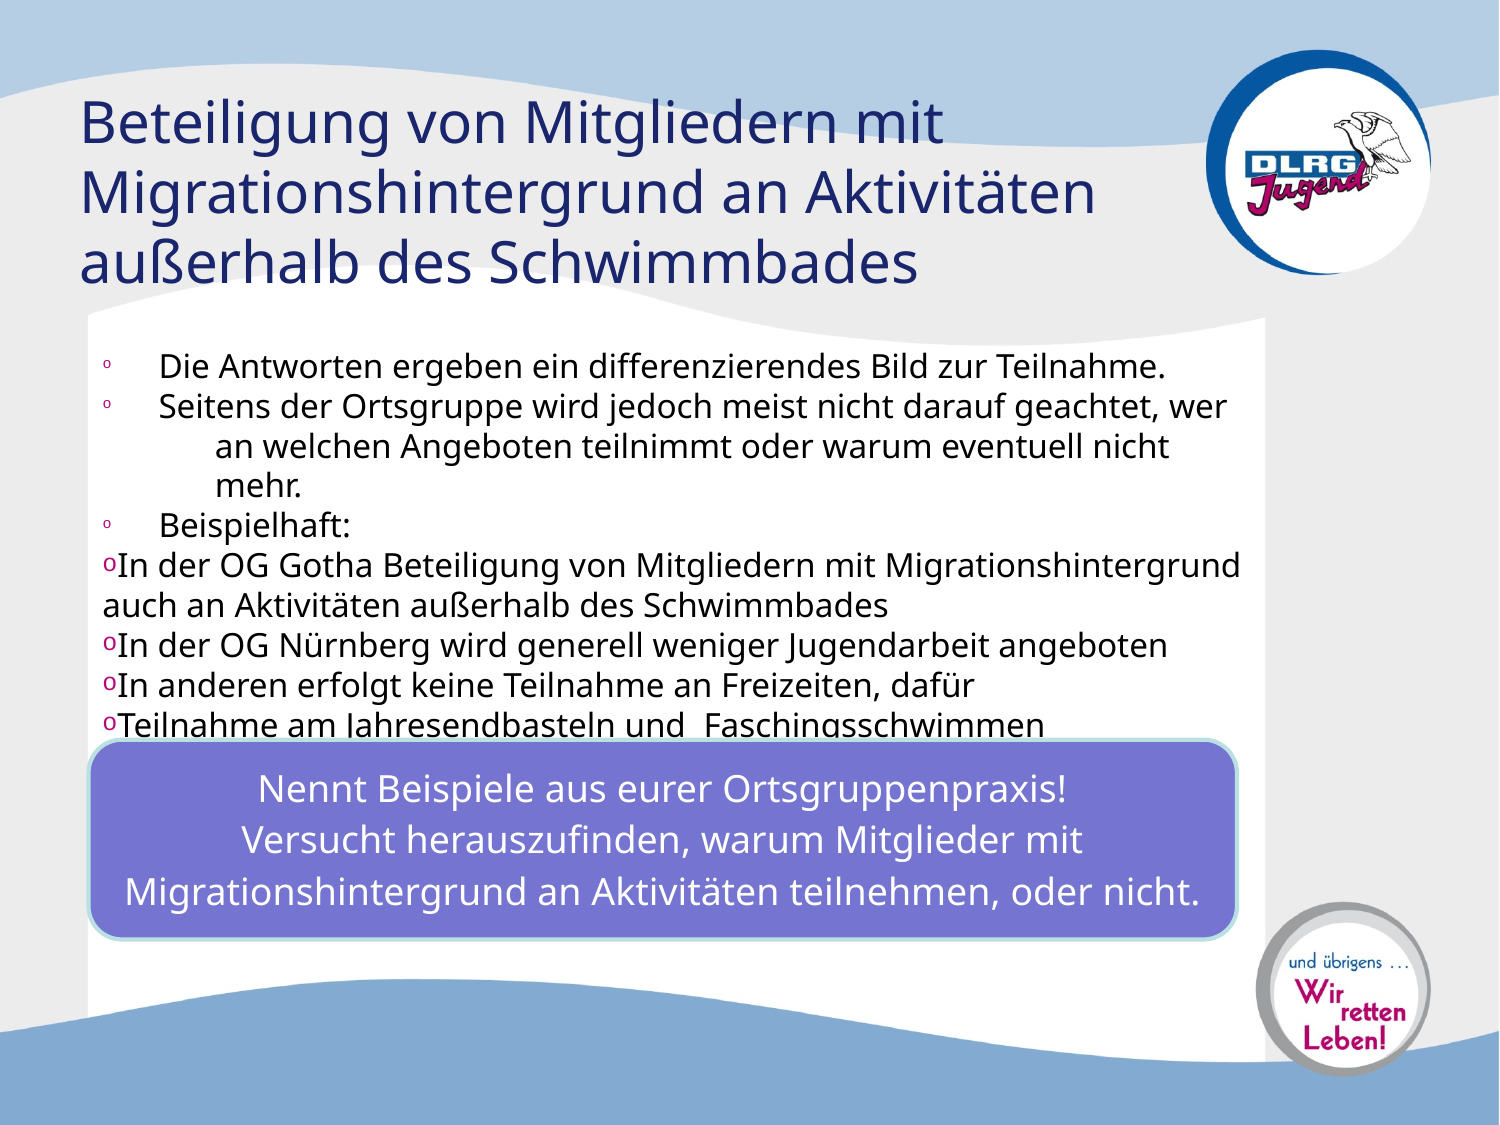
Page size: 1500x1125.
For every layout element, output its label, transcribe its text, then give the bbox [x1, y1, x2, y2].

text_box Nennt Beispiele aus eurer Ortsgruppenpraxis! Versucht herauszufinden, warum Mitglieder mit Migrationshintergrund an Aktivitäten teilnehmen, oder nicht. [88, 739, 1237, 940]
title Beteiligung von Mitgliedern mit Migrationshintergrund an Aktivitäten außerhalb des Schwimmbades [64, 78, 1128, 288]
picture [0, 0, 1500, 1125]
list Die Antworten ergeben ein differenzierendes Bild zur Teilnahme. Seitens der Ortsgruppe wird jedoch meist nicht darauf geachtet, wer an welchen Angeboten teilnimmt oder warum eventuell nicht mehr. Beispielhaft: In der OG Gotha Beteiligung von Mitgliedern mit Migrationshintergrund auch an Aktivitäten außerhalb des Schwimmbades In der OG Nürnberg wird generell weniger Jugendarbeit angeboten In anderen erfolgt keine Teilnahme an Freizeiten, dafür Teilnahme am Jahresendbasteln und Faschingsschwimmen [87, 337, 1263, 975]
